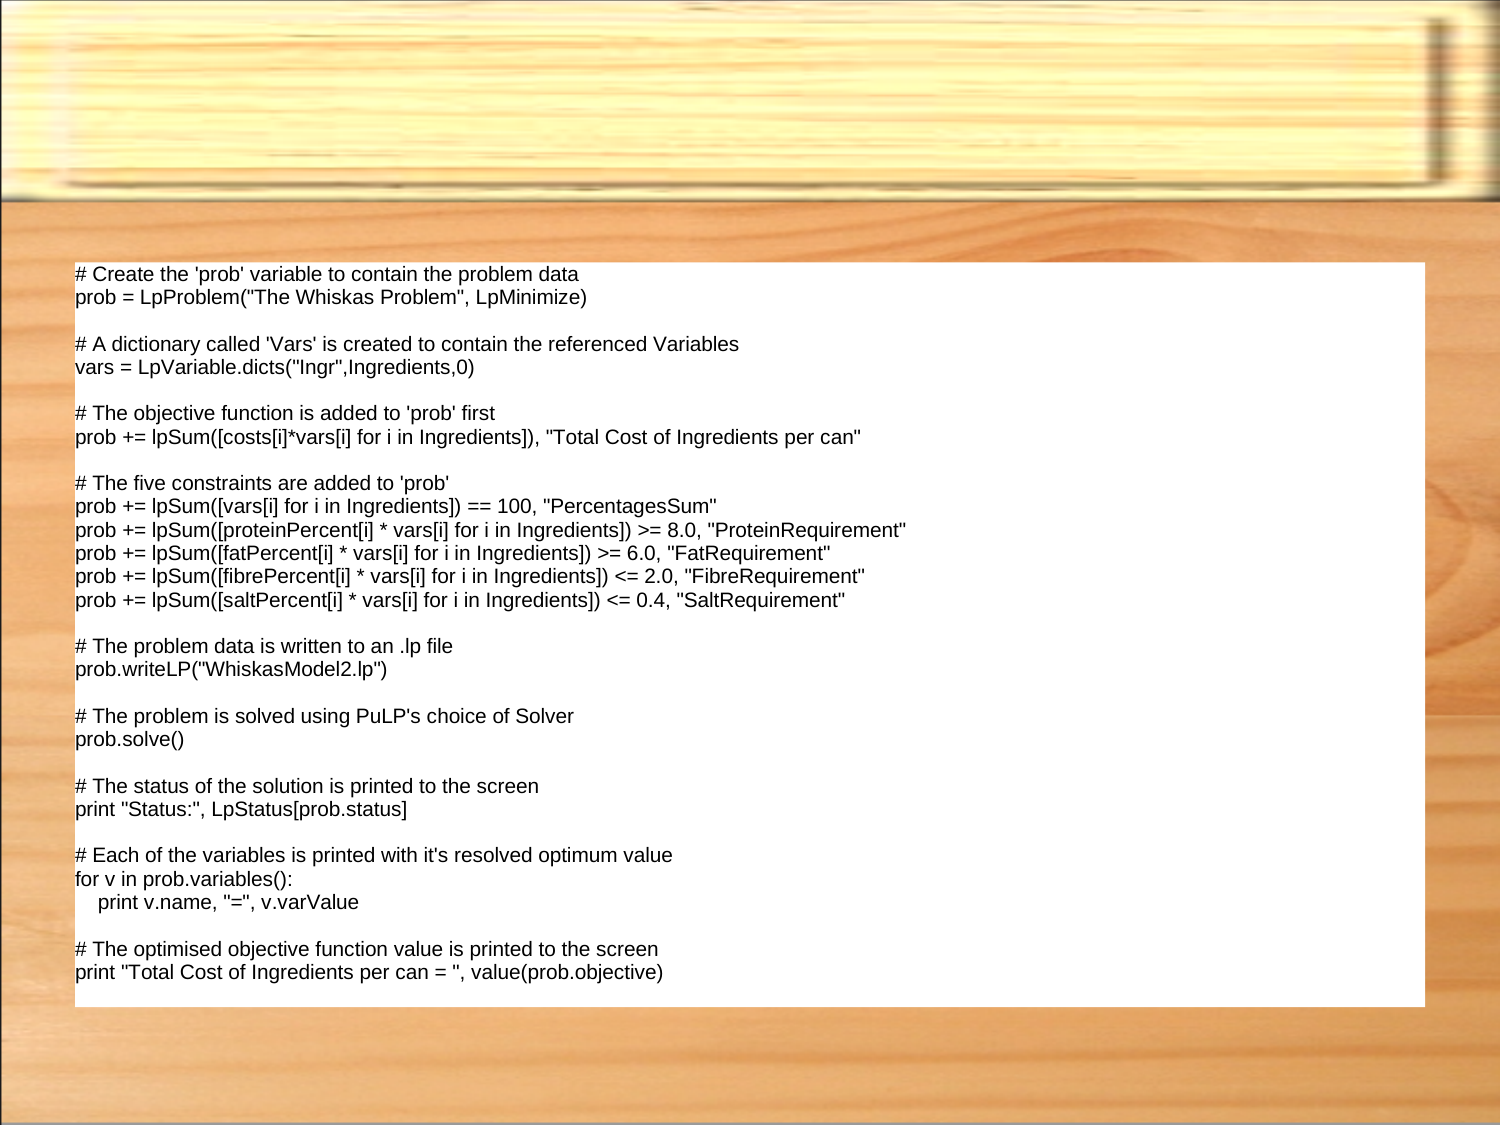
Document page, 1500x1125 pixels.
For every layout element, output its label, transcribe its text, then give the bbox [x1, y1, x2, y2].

picture [0, 0, 1500, 1125]
list # Create the 'prob' variable to contain the problem data prob = LpProblem("The Whiskas Problem", LpMinimize) # A dictionary called 'Vars' is created to contain the referenced Variables vars = LpVariable.dicts("Ingr",Ingredients,0) # The objective function is added to 'prob' first prob += lpSum([costs[i]*vars[i] for i in Ingredients]), "Total Cost of Ingredients per can" # The five constraints are added to 'prob' prob += lpSum([vars[i] for i in Ingredients]) == 100, "PercentagesSum" prob += lpSum([proteinPercent[i] * vars[i] for i in Ingredients]) >= 8.0, "ProteinRequirement" prob += lpSum([fatPercent[i] * vars[i] for i in Ingredients]) >= 6.0, "FatRequirement" prob += lpSum([fibrePercent[i] * vars[i] for i in Ingredients]) <= 2.0, "FibreRequirement" prob += lpSum([saltPercent[i] * vars[i] for i in Ingredients]) <= 0.4, "SaltRequirement" # The problem data is written to an .lp file prob.writeLP("WhiskasModel2.lp") # The problem is solved using PuLP's choice of Solver prob.solve() # The status of the solution is printed to the screen print "Status:", LpStatus[prob.status] # Each of the variables is printed with it's resolved optimum value for v in prob.variables(): print v.name, "=", v.varValue # The optimised objective function value is printed to the screen print "Total Cost of Ingredients per can = ", value(prob.objective) [75, 262, 1426, 1008]
